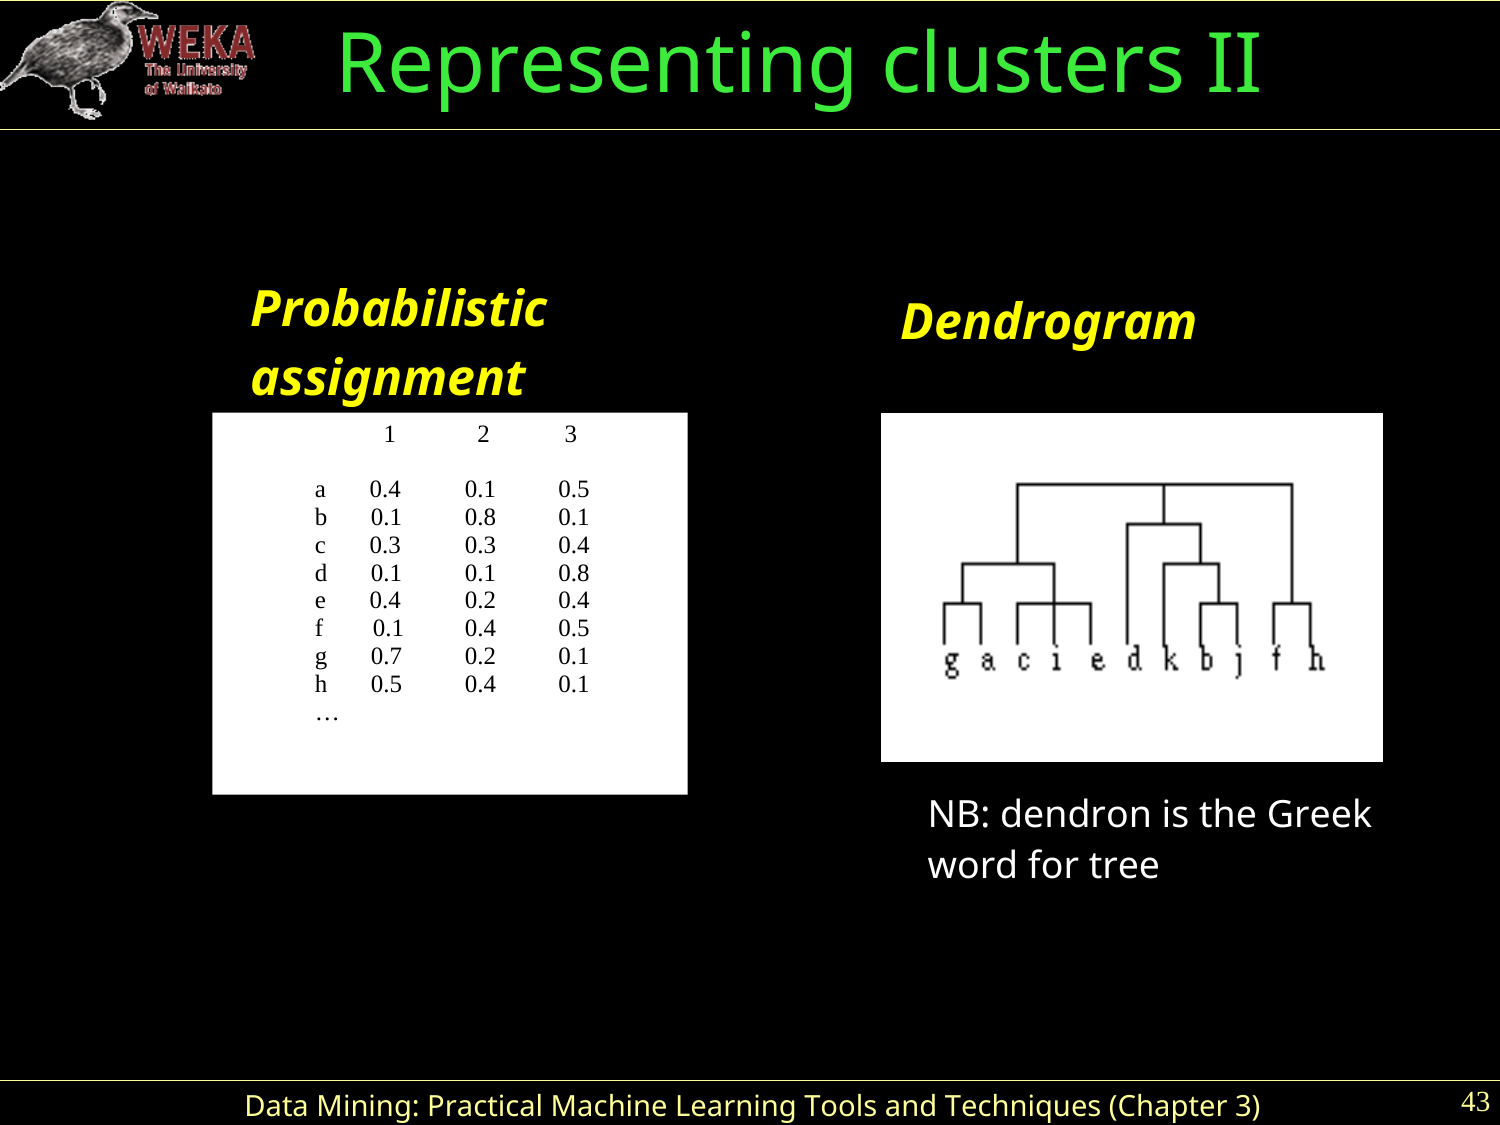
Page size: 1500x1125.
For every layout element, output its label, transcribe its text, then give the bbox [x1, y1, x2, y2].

text_box [212, 412, 688, 795]
text_box Probabilistic assignment [236, 265, 787, 418]
text_box 1 2 3 a 0.4 0.1 0.5 b 0.1 0.8 0.1 c 0.3 0.3 0.4 d 0.1 0.1 0.8 e 0.4 0.2 0.4 f 0.1 0.4 0.5 g 0.7 0.2 0.1 h 0.5 0.4 0.1 … [299, 418, 625, 755]
text_box Dendrogram [885, 277, 1298, 362]
picture [0, 1, 99, 129]
title Representing clusters II [99, 0, 1500, 148]
picture [881, 413, 1383, 762]
text_box NB: dendron is the Greek word for tree [912, 780, 1388, 898]
